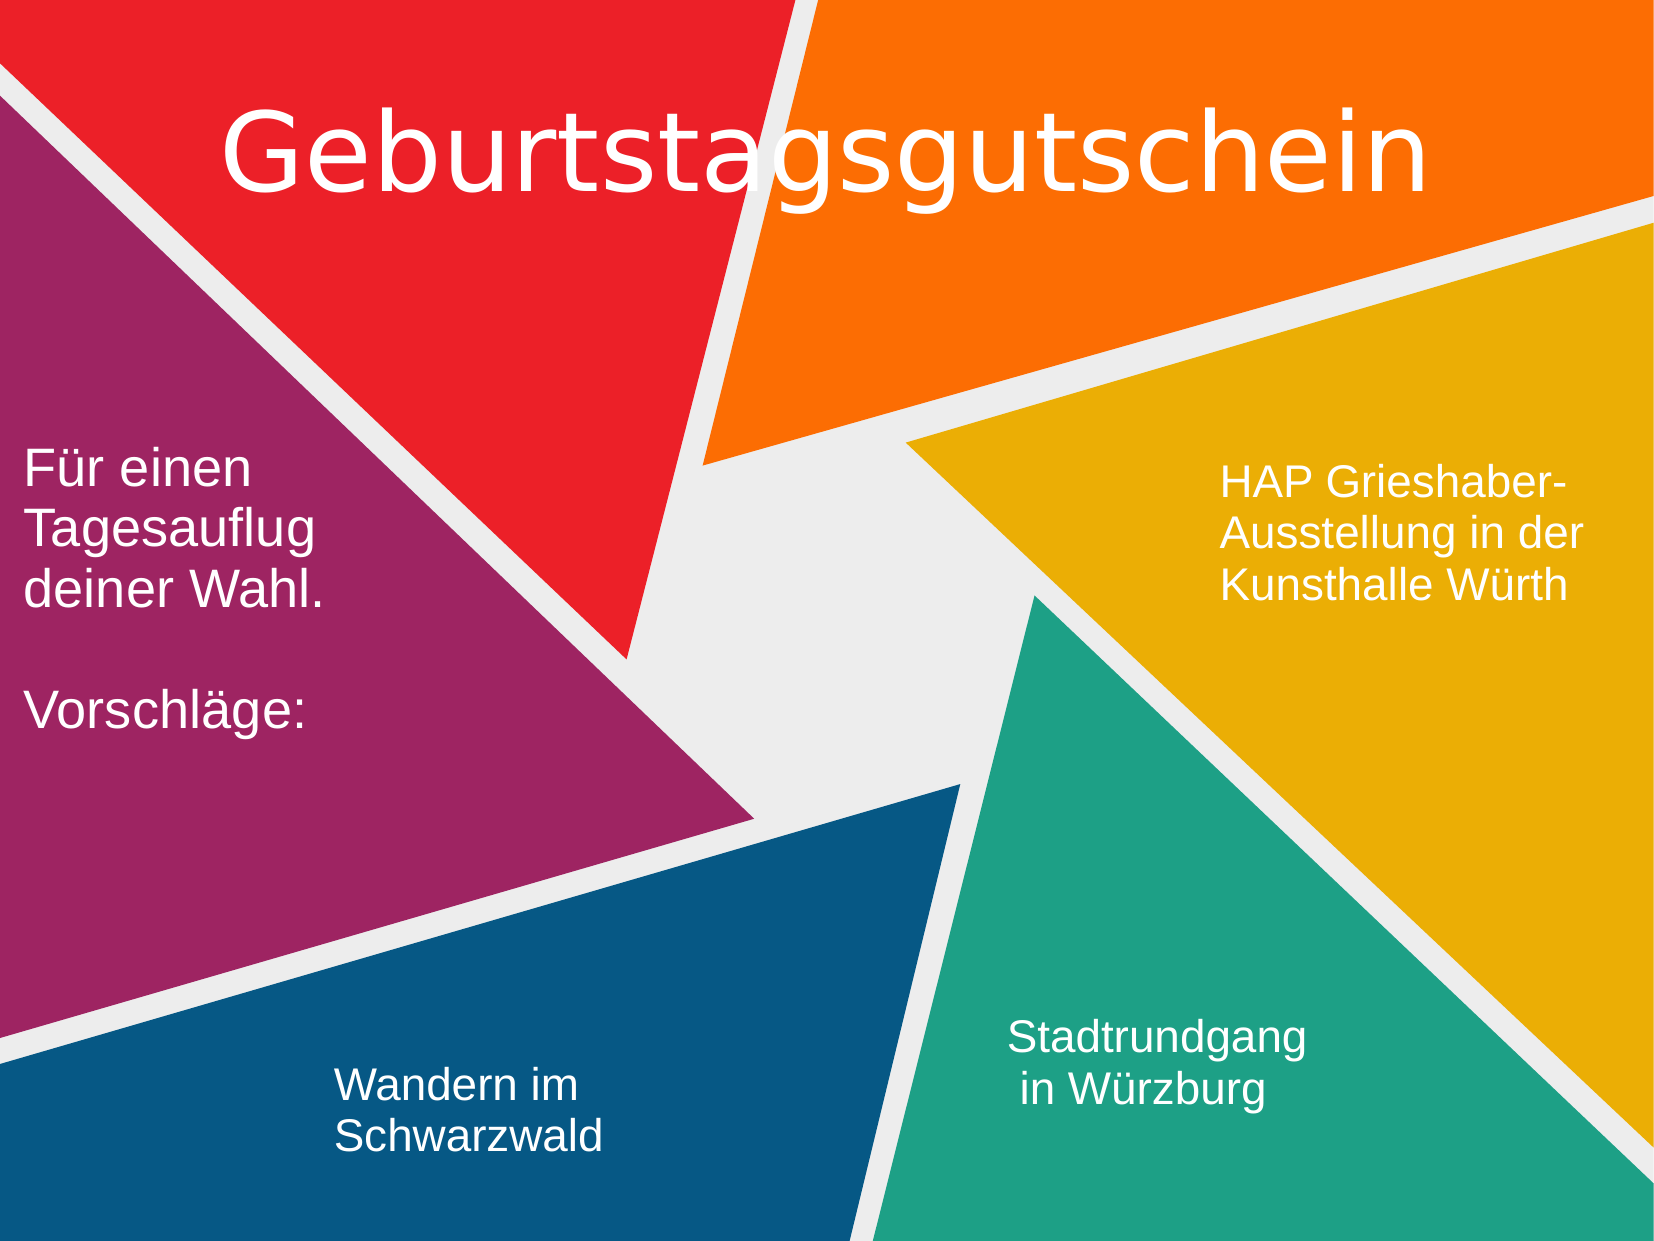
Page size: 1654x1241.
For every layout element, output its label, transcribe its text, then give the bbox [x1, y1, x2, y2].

text_box [1015, 862, 1335, 1217]
text_box Wandern im Schwarzwald [283, 1051, 827, 1169]
text_box HAP Grieshaber-Ausstellung in der Kunsthalle Würth [1169, 448, 1619, 660]
subtitle Für einen Tagesauflug deiner Wahl. Vorschläge: [23, 437, 473, 786]
text_box Stadtrundgang in Würzburg [956, 1003, 1323, 1122]
title Geburtstagsgutschein [82, 49, 1571, 257]
